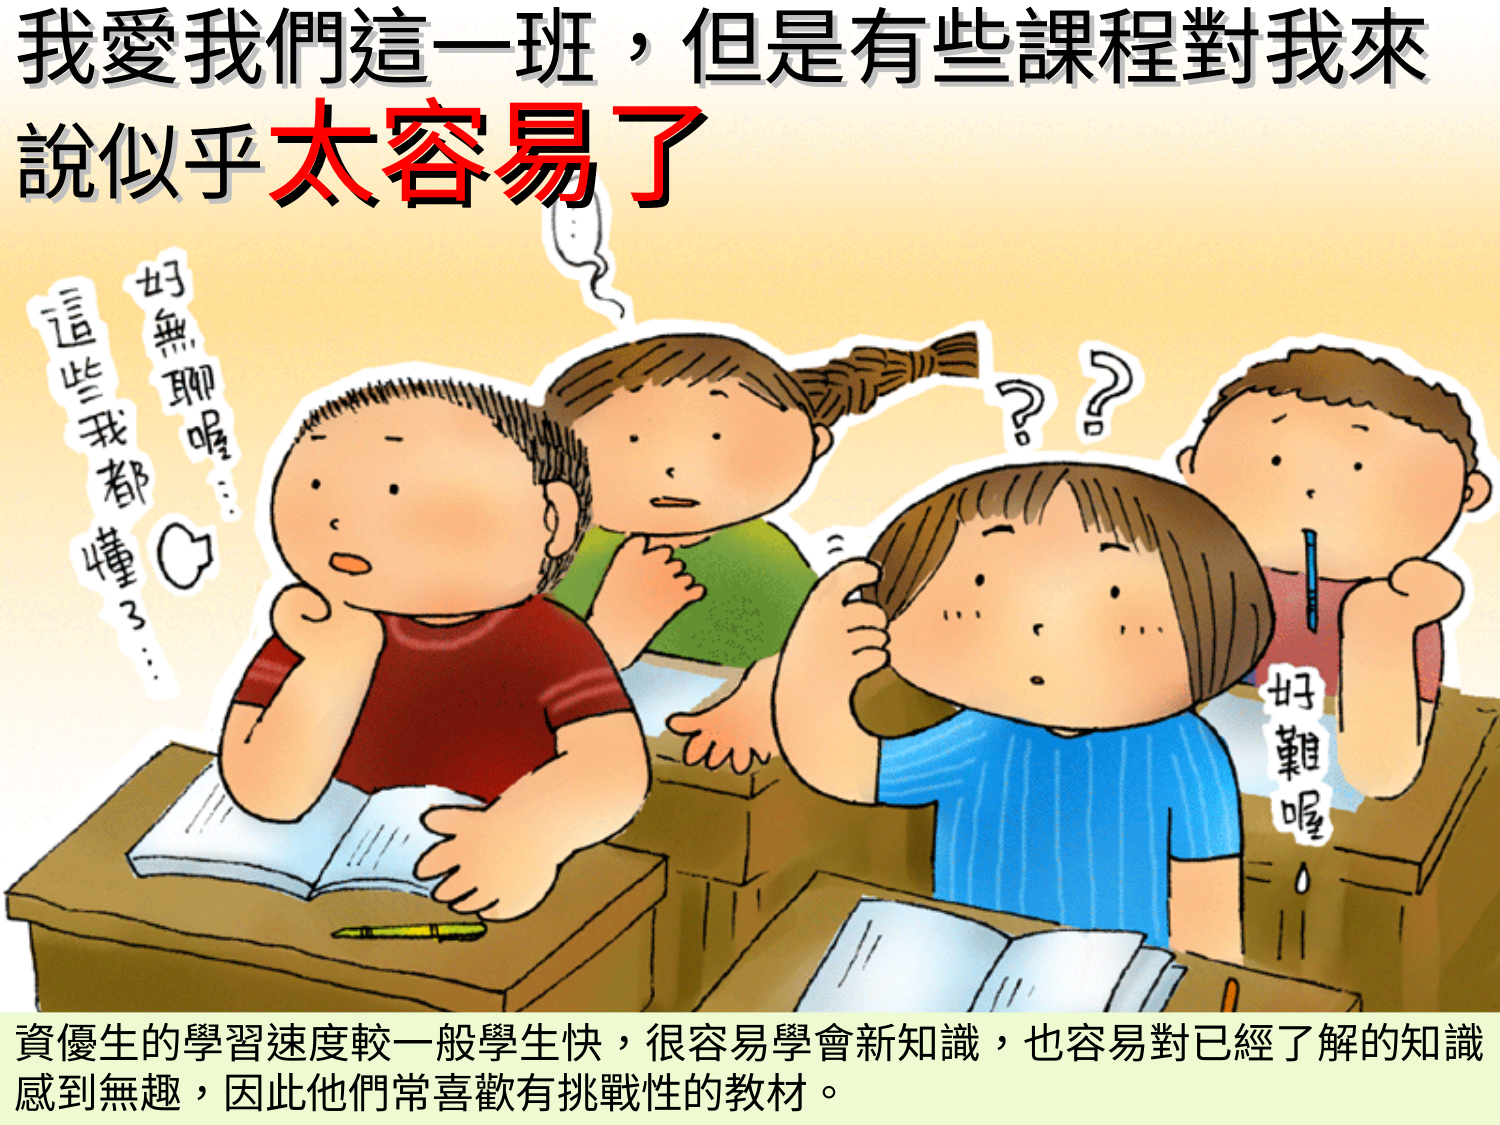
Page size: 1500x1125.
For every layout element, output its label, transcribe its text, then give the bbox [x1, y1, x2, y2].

subtitle 資優生的學習速度較一般學生快，很容易學會新知識，也容易對已經了解的知識感到無趣，因此他們常喜歡有挑戰性的教材。 [0, 1012, 1500, 1125]
title 我愛我們這一班，但是有些課程對我來說似乎太容易了 [0, 0, 1500, 225]
picture [0, 225, 1500, 1012]
